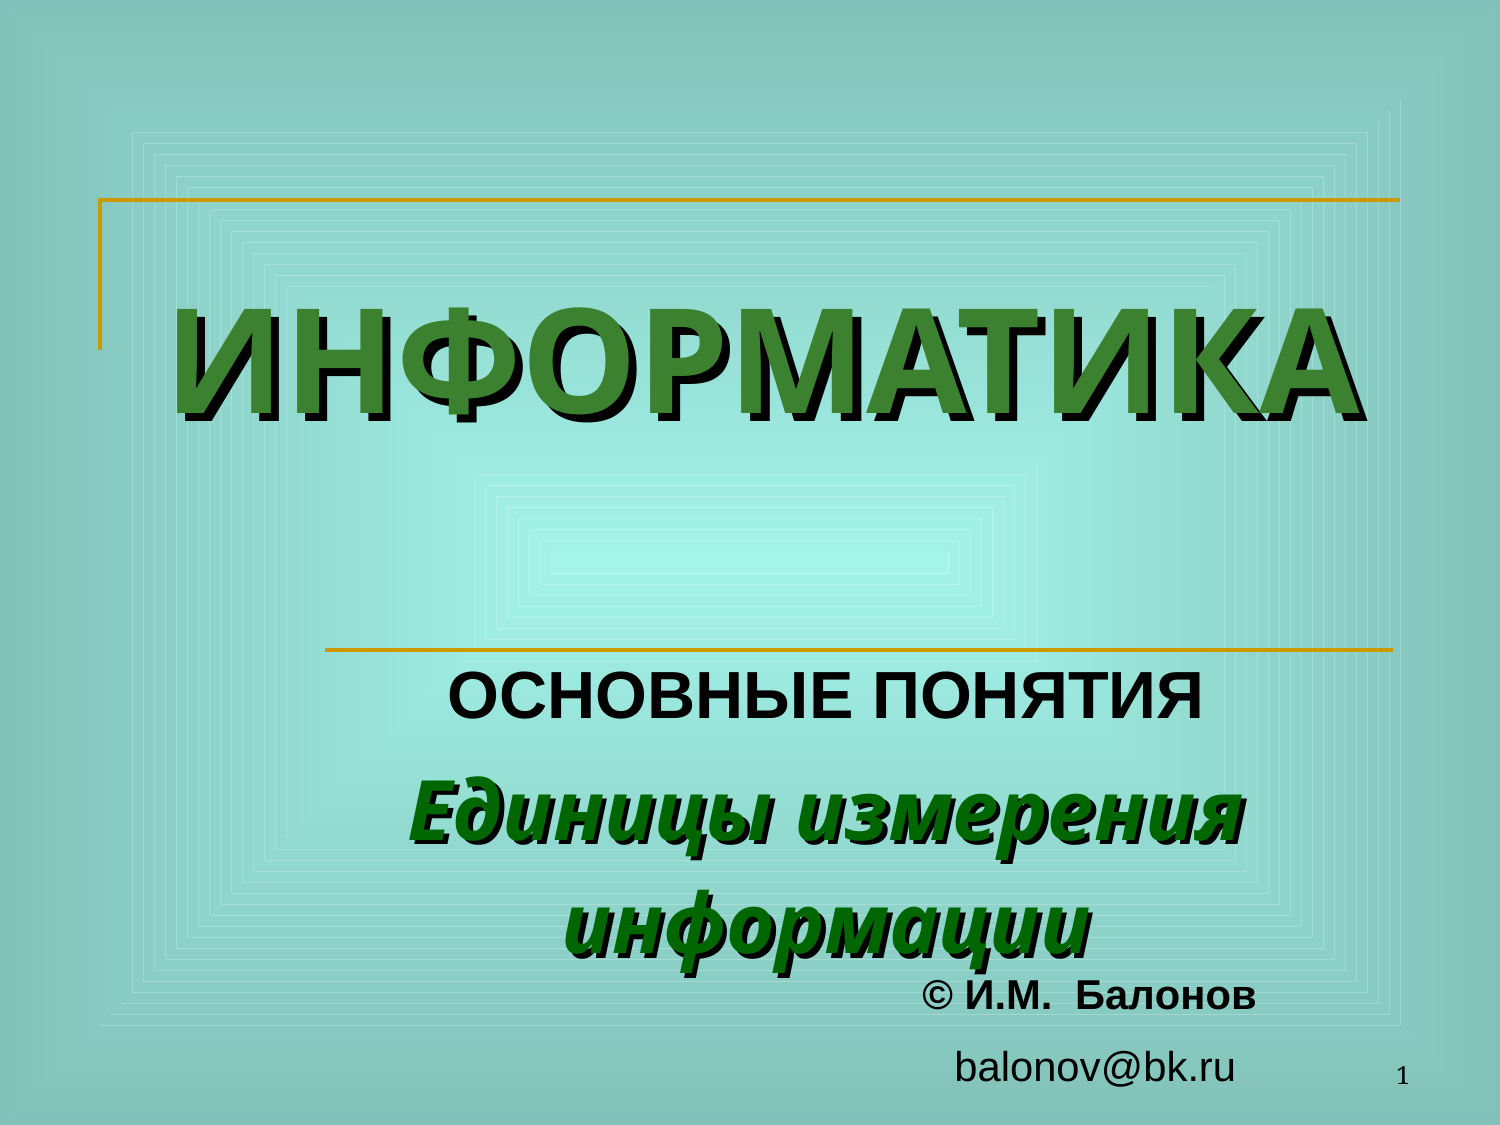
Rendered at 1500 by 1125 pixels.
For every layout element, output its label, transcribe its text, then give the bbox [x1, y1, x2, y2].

subtitle ОСНОВНЫЕ ПОНЯТИЯ Единицы измерения информации [137, 650, 1459, 1062]
title ИНФОРМАТИКА [118, 249, 1407, 538]
text_box © И.М. Балонов balonov@bk.ru [690, 964, 1500, 1125]
